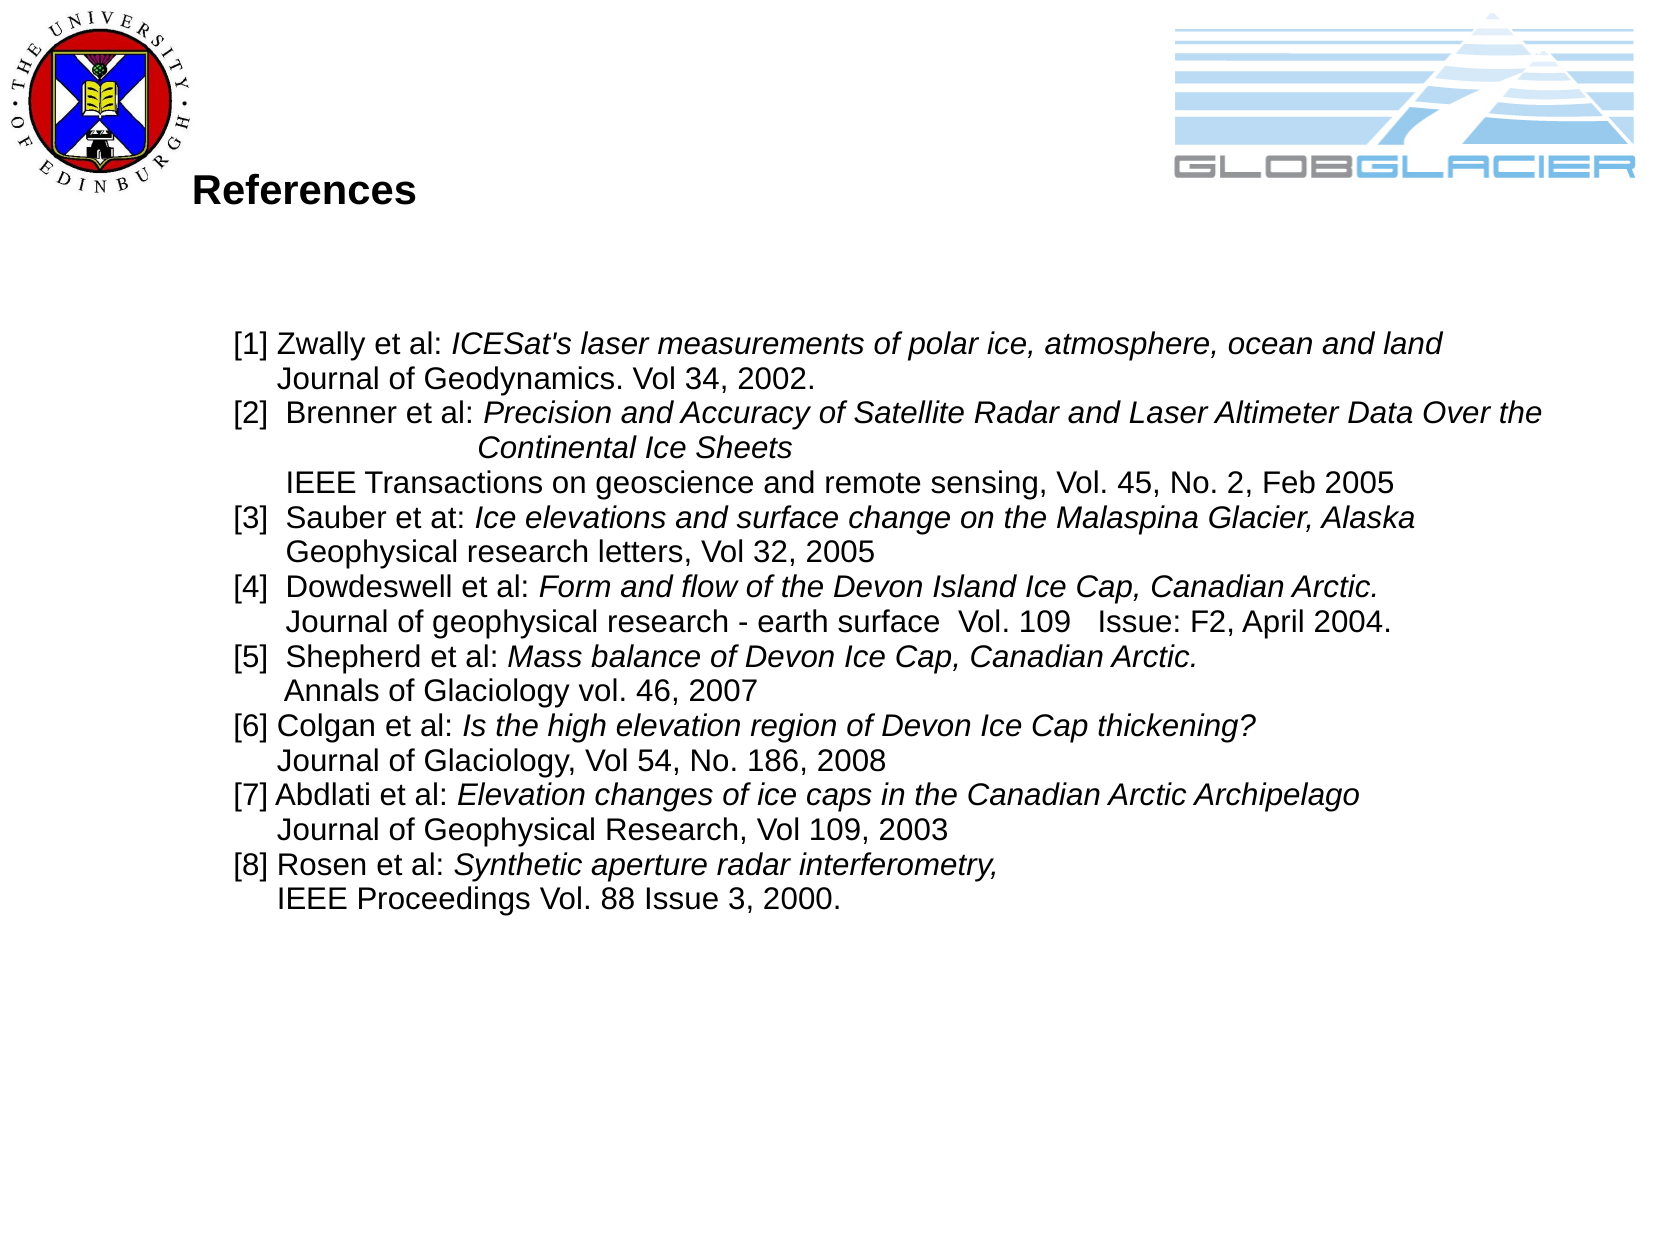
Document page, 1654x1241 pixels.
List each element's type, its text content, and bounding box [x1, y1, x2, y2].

text_box [1] Zwally et al: ICESat's laser measurements of polar ice, atmosphere, ocean and land Journal of Geodynamics. Vol 34, 2002. [2] Brenner et al: Precision and Accuracy of Satellite Radar and Laser Altimeter Data Over the Continental Ice Sheets IEEE Transactions on geoscience and remote sensing, Vol. 45, No. 2, Feb 2005 [3] Sauber et at: Ice elevations and surface change on the Malaspina Glacier, Alaska Geophysical research letters, Vol 32, 2005 [4] Dowdeswell et al: Form and flow of the Devon Island Ice Cap, Canadian Arctic. Journal of geophysical research - earth surface Vol. 109 Issue: F2, April 2004. [5] Shepherd et al: Mass balance of Devon Ice Cap, Canadian Arctic. Annals of Glaciology vol. 46, 2007 [6] Colgan et al: Is the high elevation region of Devon Ice Cap thickening? Journal of Glaciology, Vol 54, No. 186, 2008 [7] Abdlati et al: Elevation changes of ice caps in the Canadian Arctic Archipelago Journal of Geophysical Research, Vol 109, 2003 [8] Rosen et al: Synthetic aperture radar interferometry, IEEE Proceedings Vol. 88 Issue 3, 2000. [218, 318, 1625, 1171]
picture [1139, 0, 1654, 188]
picture [6, 5, 195, 197]
text_box References [177, 159, 433, 238]
